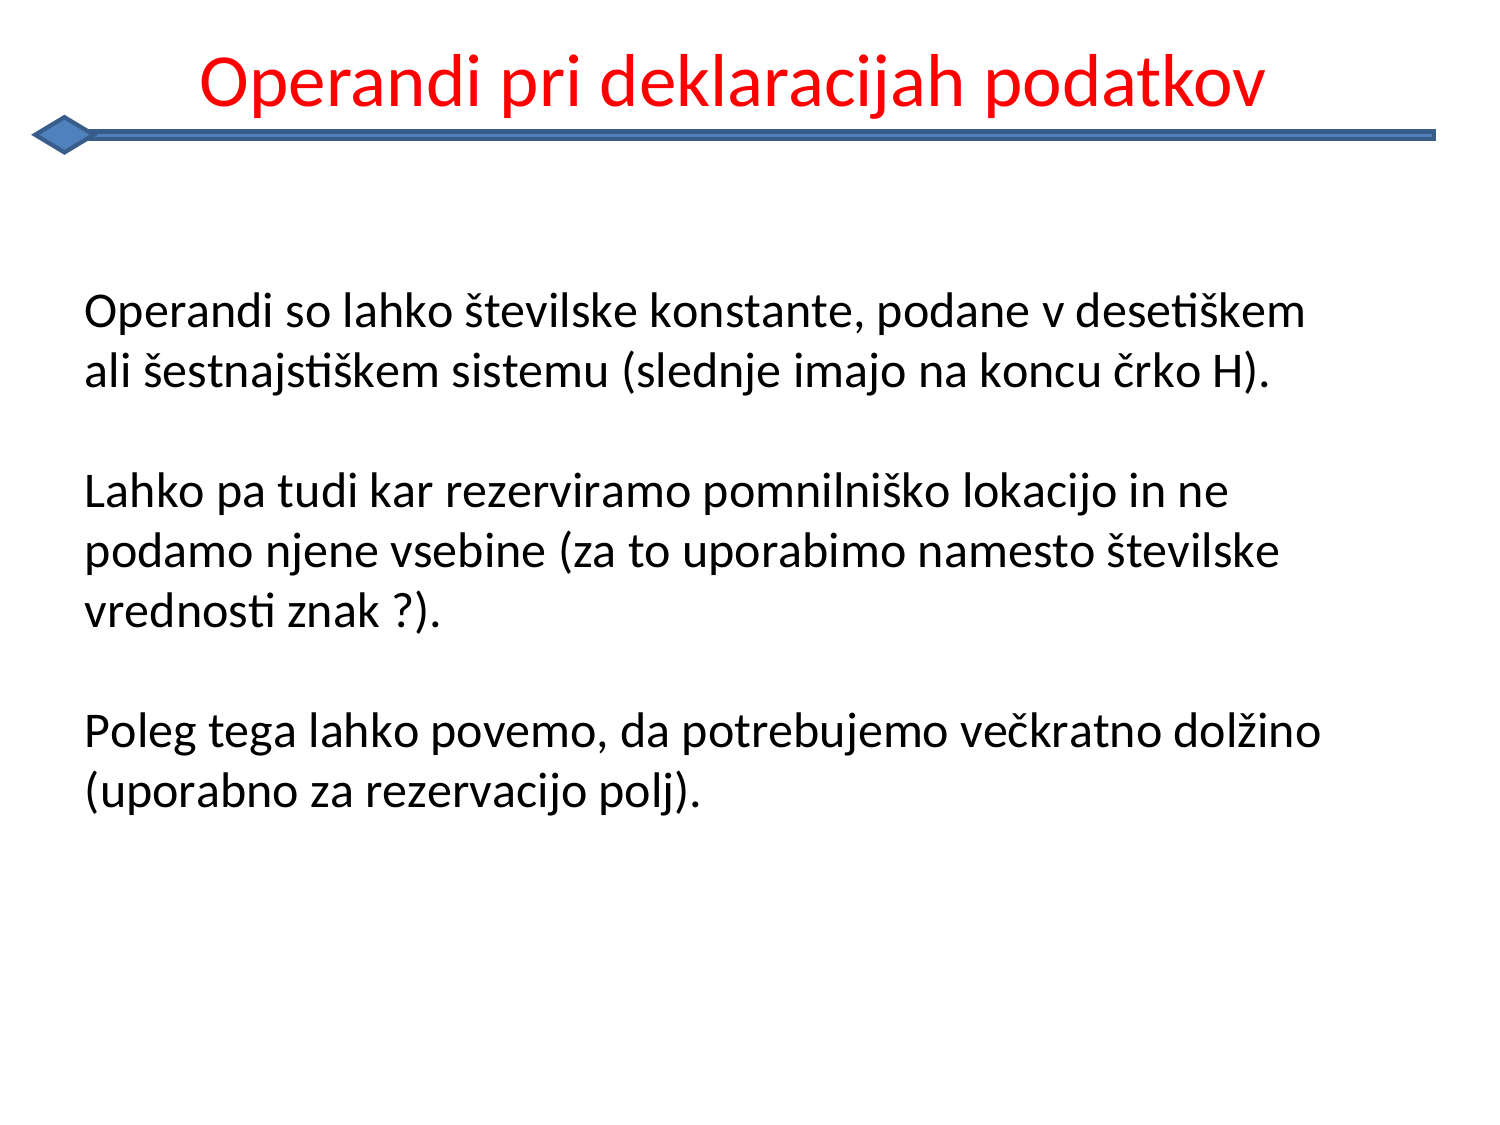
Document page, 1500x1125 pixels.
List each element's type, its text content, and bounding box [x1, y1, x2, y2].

title Operandi pri deklaracijah podatkov [58, 0, 1409, 153]
text_box Operandi so lahko številske konstante, podane v desetiškem ali šestnajstiškem sistemu (slednje imajo na koncu črko H). Lahko pa tudi kar rezerviramo pomnilniško lokacijo in ne podamo njene vsebine (za to uporabimo namesto številske vrednosti znak ?). Poleg tega lahko povemo, da potrebujemo večkratno dolžino (uporabno za rezervacijo polj). [70, 269, 1348, 825]
